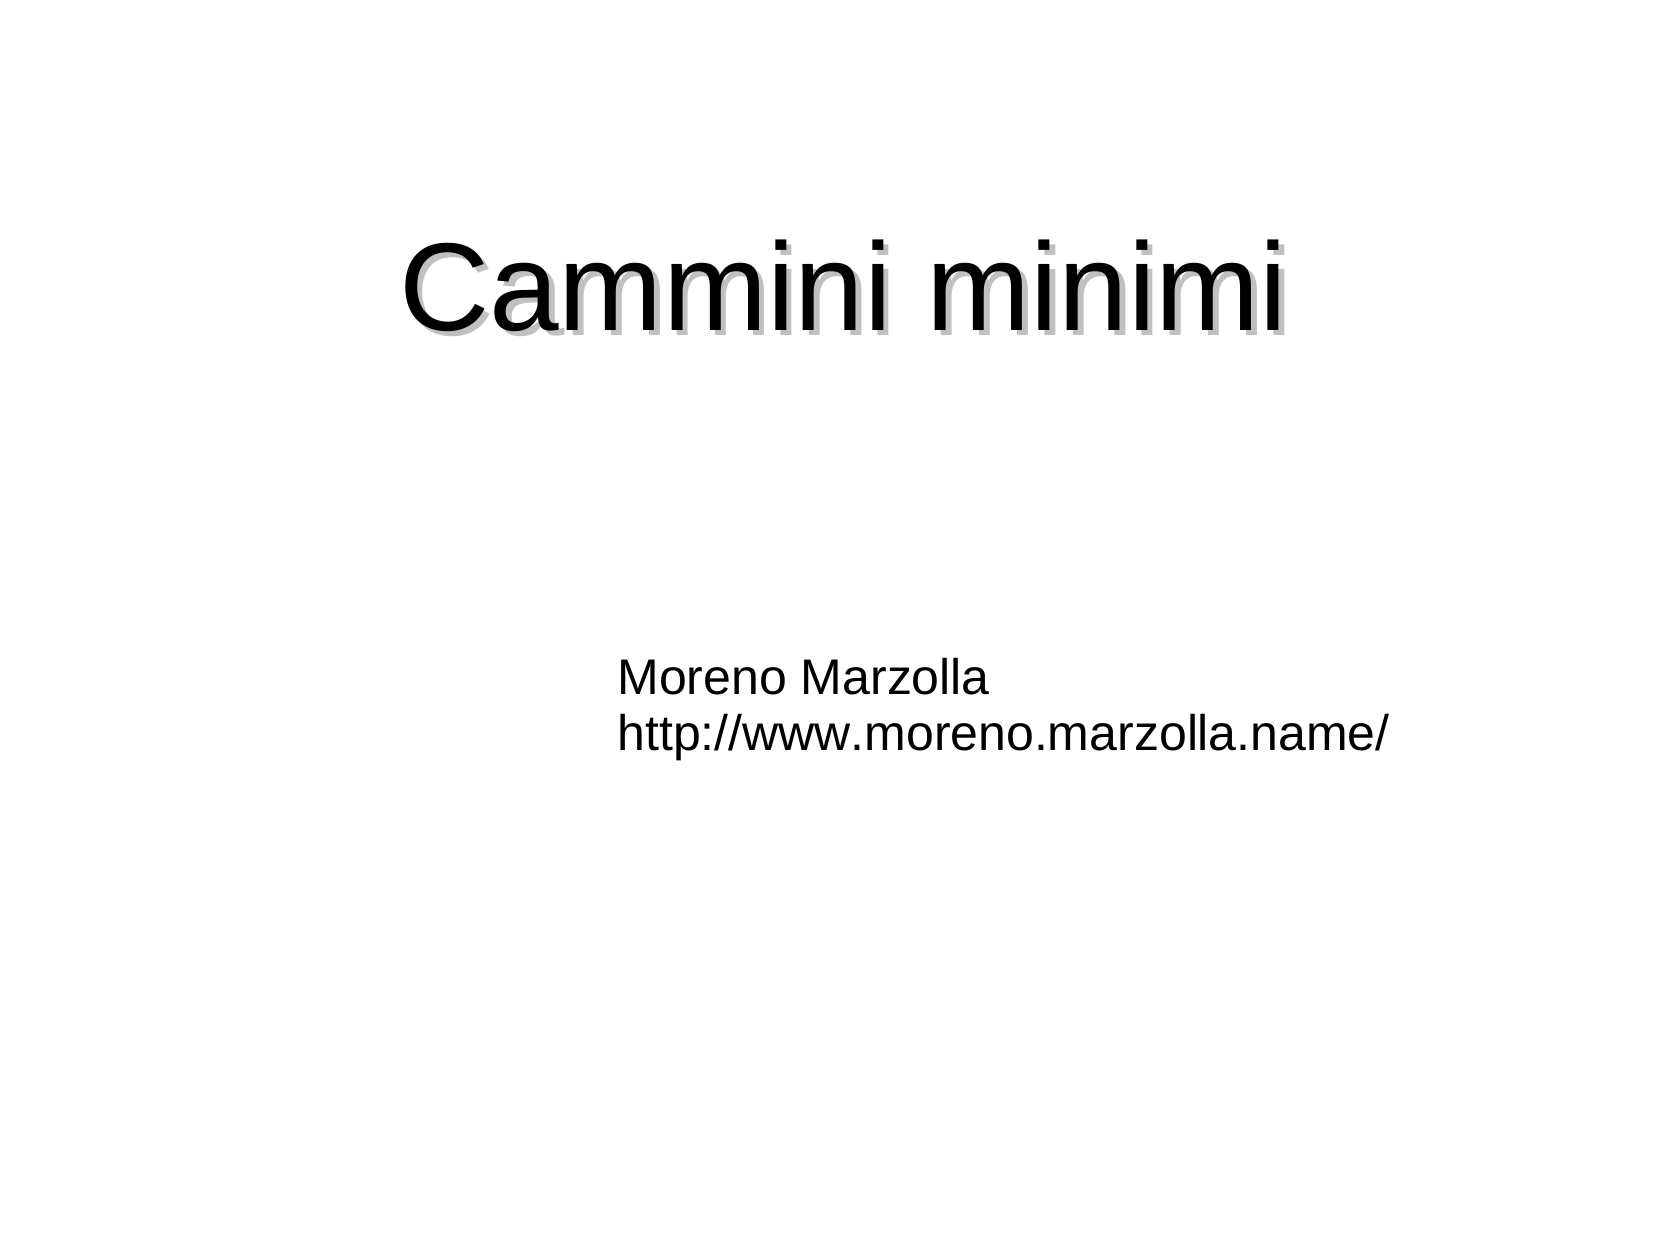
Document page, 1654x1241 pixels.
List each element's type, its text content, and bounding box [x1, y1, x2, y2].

text_box Moreno Marzolla http://www.moreno.marzolla.name/ [617, 649, 1391, 988]
text_box Cammini minimi [75, 147, 1613, 426]
